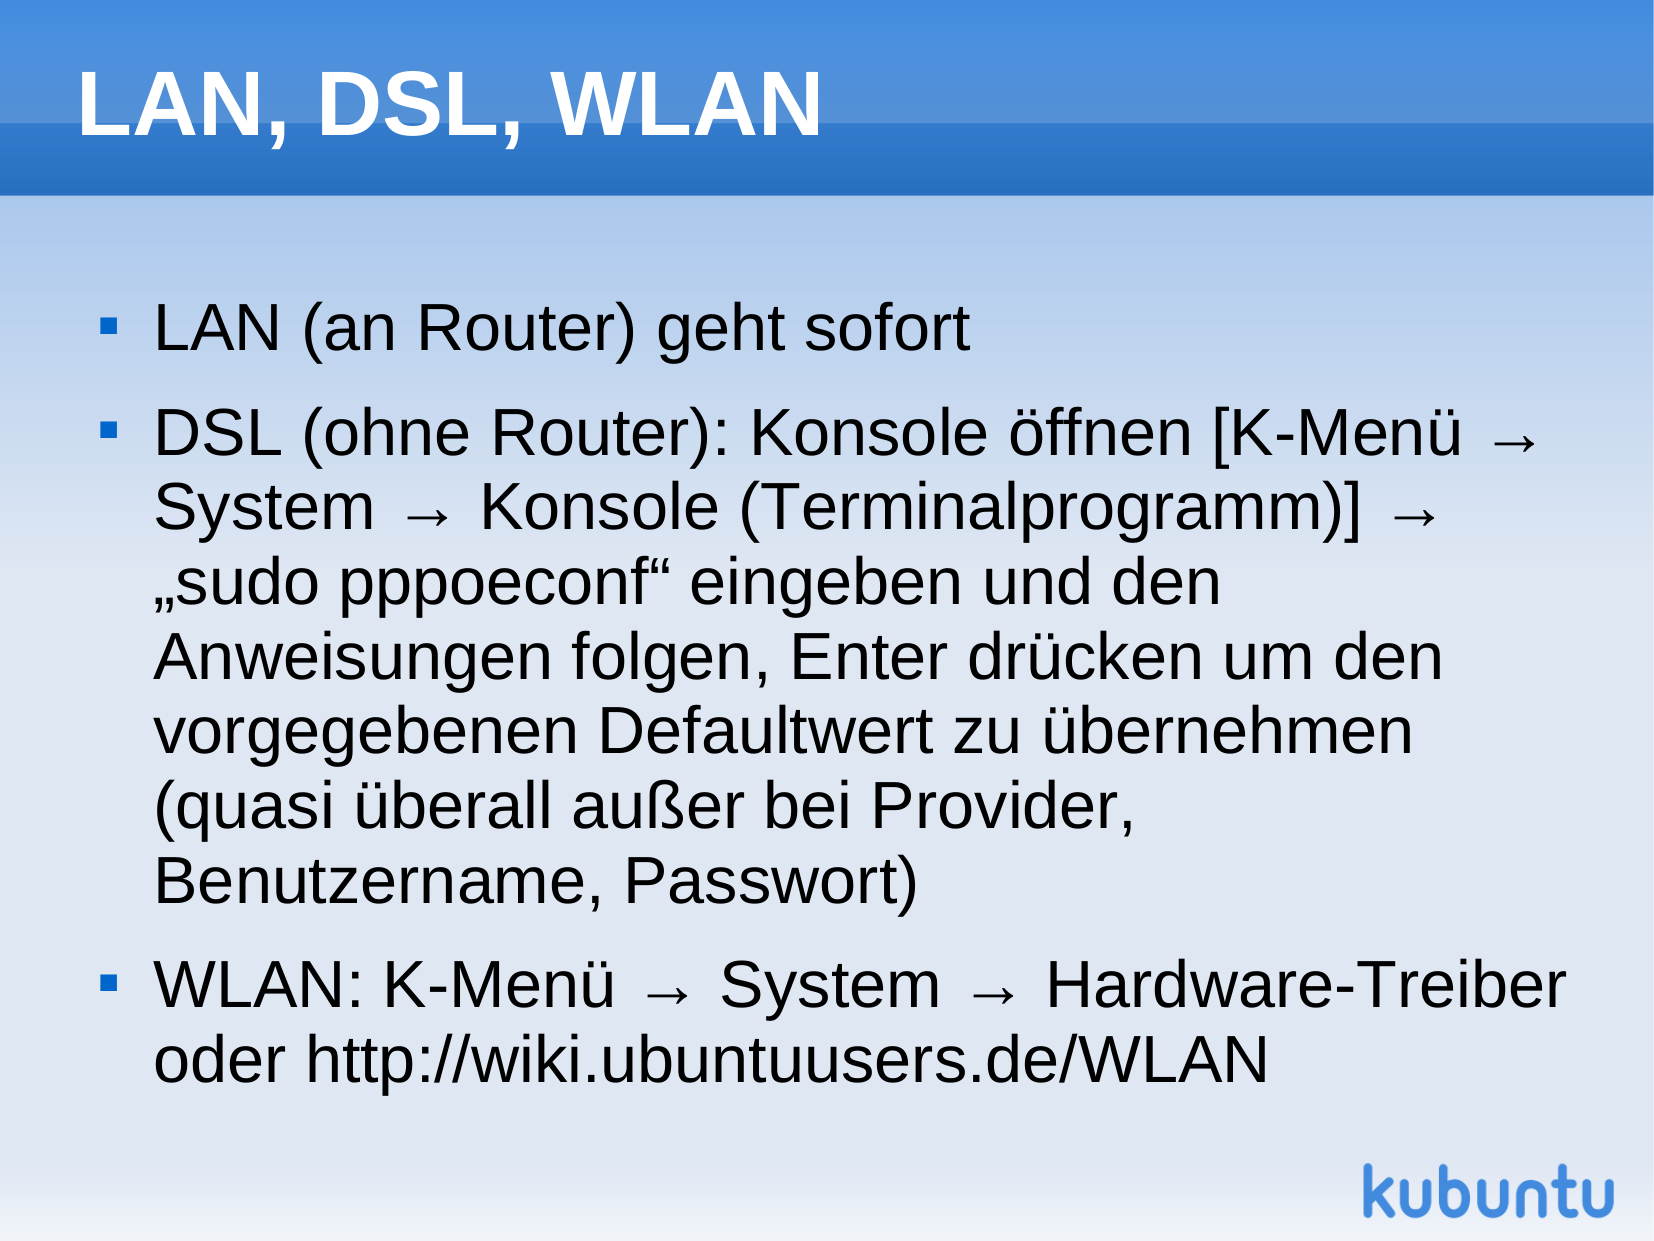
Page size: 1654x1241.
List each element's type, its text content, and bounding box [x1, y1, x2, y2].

list LAN (an Router) geht sofort DSL (ohne Router): Konsole öffnen [K-Menü → System → Konsole (Terminalprogramm)] → „sudo pppoeconf“ eingeben und den Anweisungen folgen, Enter drücken um den vorgegebenen Defaultwert zu übernehmen (quasi überall außer bei Provider, Benutzername, Passwort) WLAN: K-Menü → System → Hardware-Treiber oder http://wiki.ubuntuusers.de/WLAN [82, 290, 1571, 1097]
title LAN, DSL, WLAN [76, 0, 1565, 208]
picture [0, 0, 1654, 1241]
